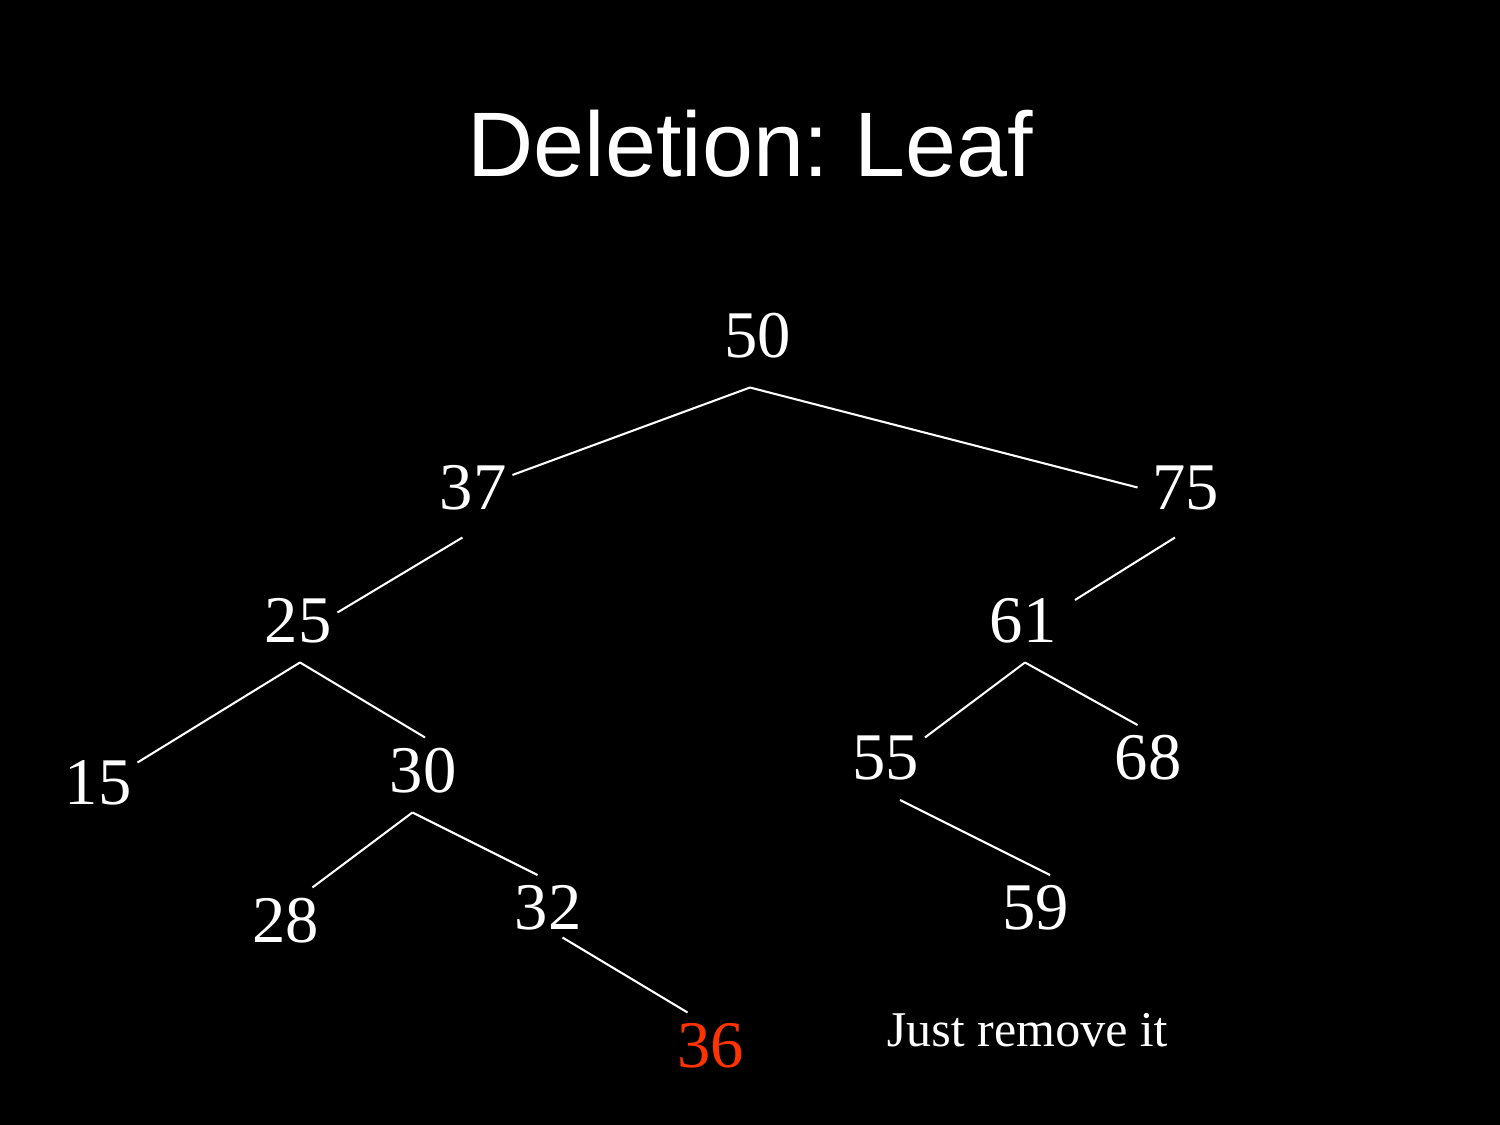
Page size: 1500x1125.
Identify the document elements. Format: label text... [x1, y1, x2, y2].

title Deletion: Leaf [22, 50, 1480, 240]
text_box 30 [375, 724, 472, 815]
text_box 32 [500, 862, 597, 952]
text_box 59 [987, 862, 1085, 952]
text_box 50 [709, 290, 807, 381]
text_box 75 [1137, 442, 1235, 532]
text_box 68 [1100, 712, 1197, 802]
text_box Just remove it [872, 994, 1184, 1065]
text_box 55 [837, 712, 935, 802]
text_box 15 [50, 737, 147, 827]
text_box 61 [975, 574, 1072, 665]
text_box 37 [425, 442, 522, 532]
text_box 36 [662, 999, 760, 1090]
text_box 25 [250, 574, 347, 665]
text_box 28 [237, 874, 335, 965]
